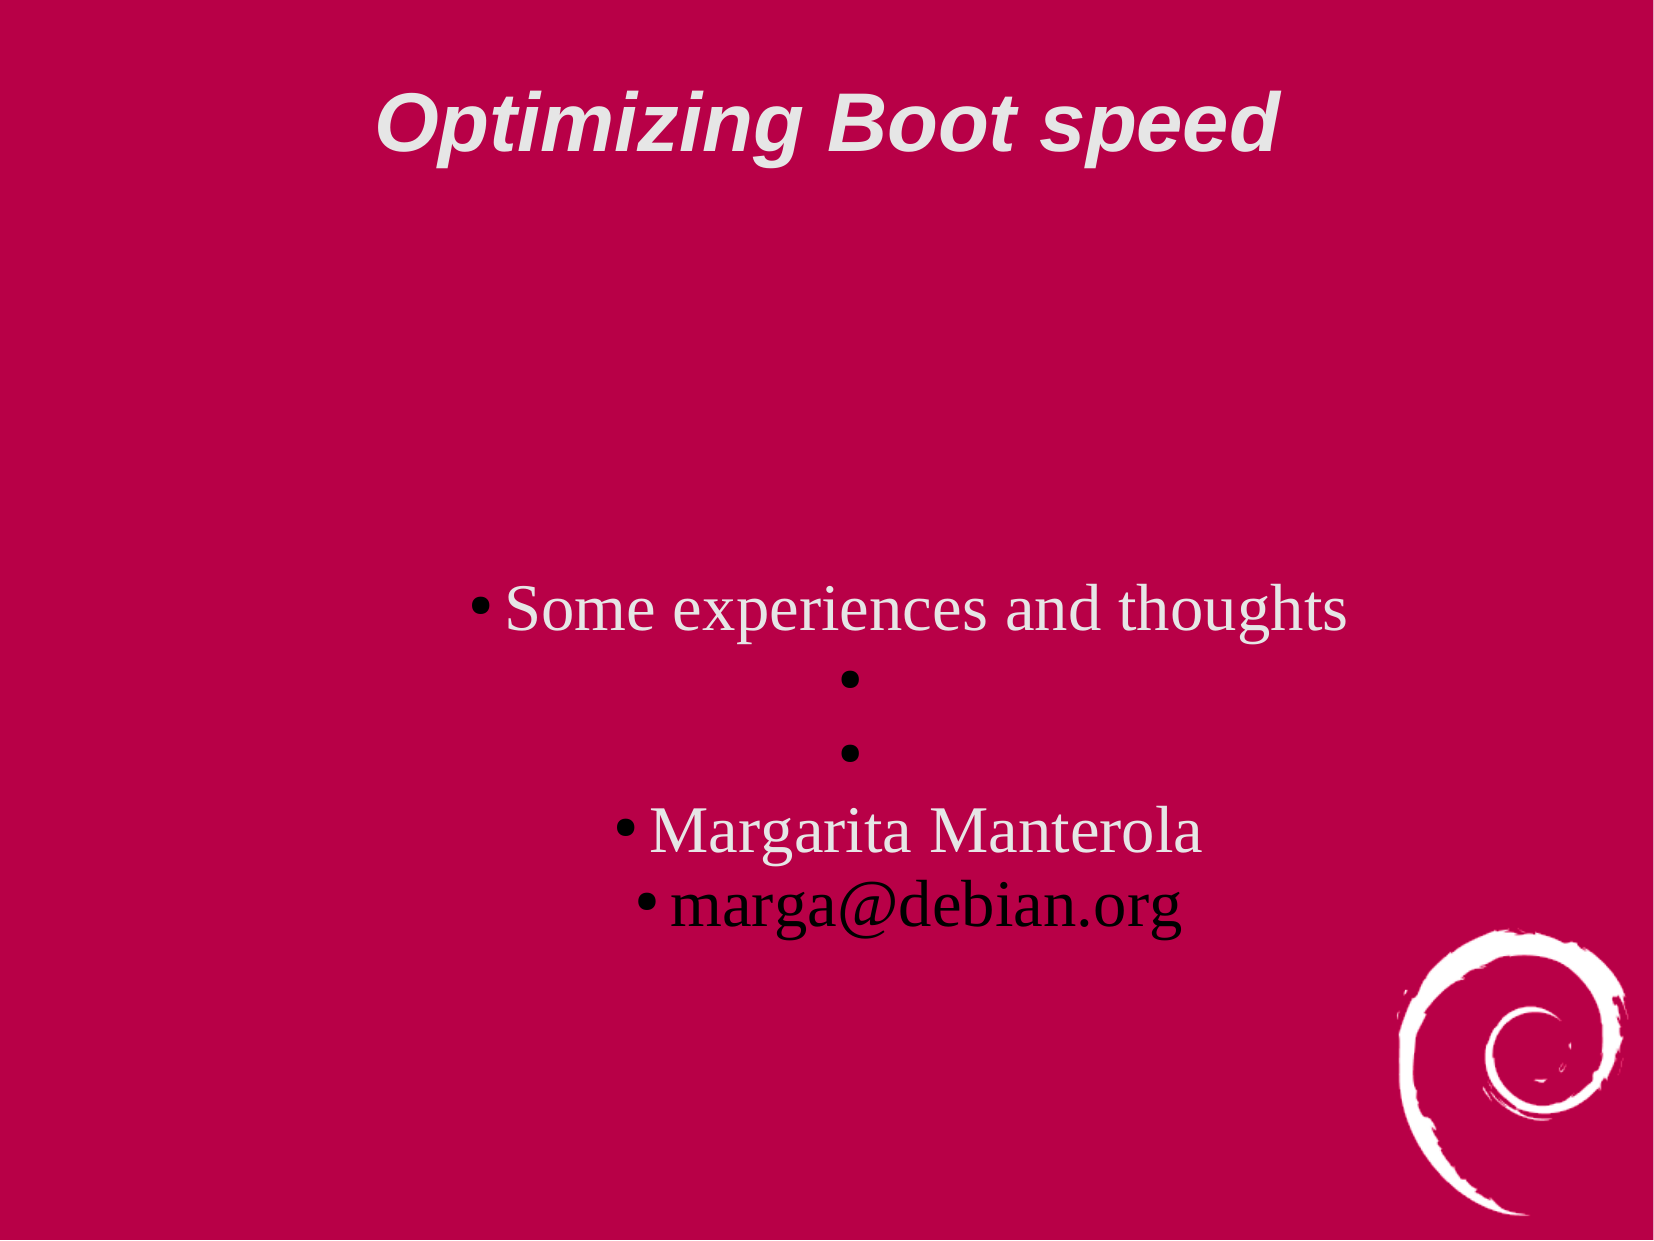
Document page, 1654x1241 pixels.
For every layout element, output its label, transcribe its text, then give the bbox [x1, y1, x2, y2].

text_box Some experiences and thoughts Margarita Manterola marga@debian.org [178, 364, 1570, 1147]
picture [1394, 925, 1632, 1218]
title Optimizing Boot speed [121, 19, 1534, 227]
